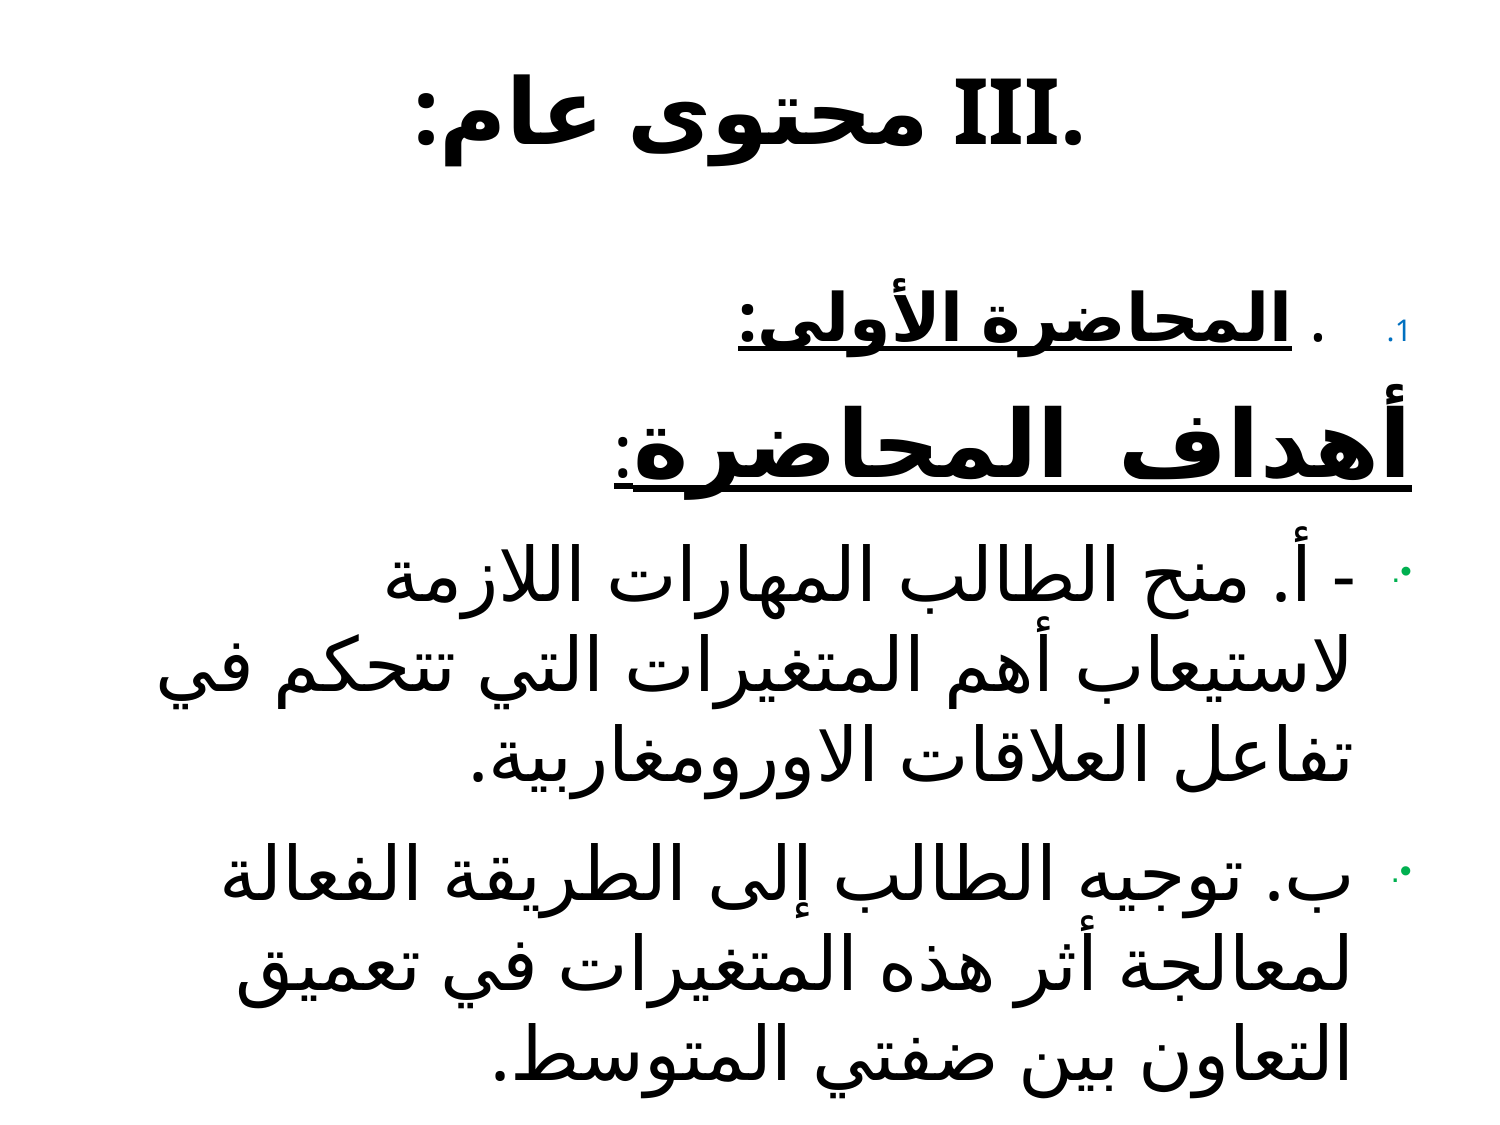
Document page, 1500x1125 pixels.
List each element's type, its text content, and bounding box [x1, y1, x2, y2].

title .III محتوى عام: [75, 45, 1425, 233]
list . المحاضرة الأولى: أهداف المحاضرة: - أ. منح الطالب المهارات اللازمة لاستيعاب أهم المتغيرات التي تتحكم في تفاعل العلاقات الاورومغاربية. ب. توجيه الطالب إلى الطريقة الفعالة لمعالجة أثر هذه المتغيرات في تعميق التعاون بين ضفتي المتوسط. ج. وضع الطالب أمام منهجية دقيقة لفهم التحولات الدولية الجديدة وأثرها على منطقة البحر المتوسط. أ. إطار تاريخي للعلاقات الاورومغاربية أ.1 . الجذور التاريخية للتفاعل الثقافي والاجتماعي بين الضفتين. أ.2 . العلاقات الاقتصادية والدبلوماسية الاورومغاربية. ب. أثر التحولات الدولية الجديدة على العلاقات الاورومغاربية ب.1 اتفاقيات الشراكة الاورومغاربية وأثرها على التعاون الاقتصادي الاورومغاربي. ب.2 الاهتمام الأمريكي بمنطقة المغرب العربي وانعكاسات ذلك على العلاقات الاورومغاربية. [76, 267, 1427, 1010]
